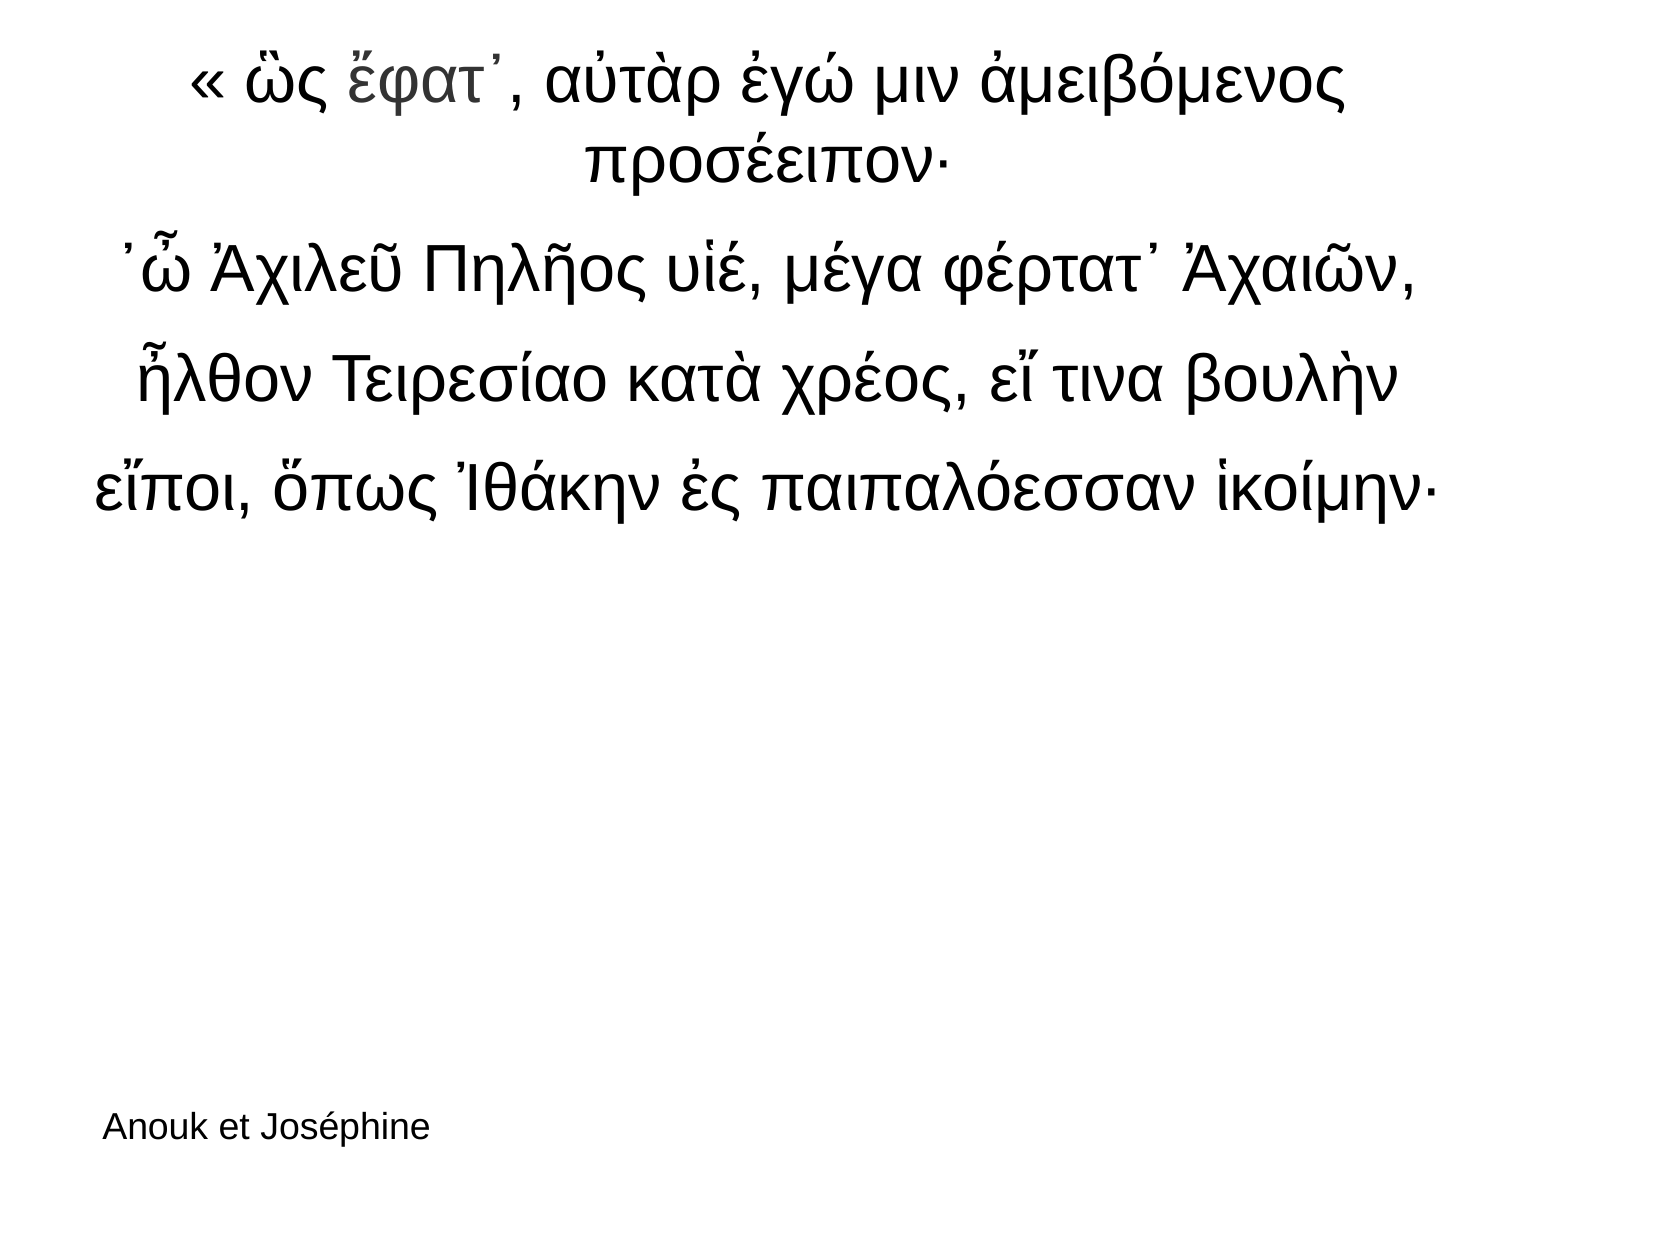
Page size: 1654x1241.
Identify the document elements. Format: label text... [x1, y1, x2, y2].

text_box Anouk et Joséphine [87, 1098, 449, 1170]
list « ὣς ἔφατ᾽, αὐτὰρ ἐγώ μιν ἀμειβόμενος προσέειπον· ᾽ὦ Ἀχιλεῦ Πηλῆος υἱέ, μέγα φέρτατ᾽ Ἀχαιῶν, ἦλθον Τειρεσίαο κατὰ χρέος, εἴ τινα βουλὴν εἴποι, ὅπως Ἰθάκην ἐς παιπαλόεσσαν ἱκοίμην· [94, 35, 1560, 1111]
